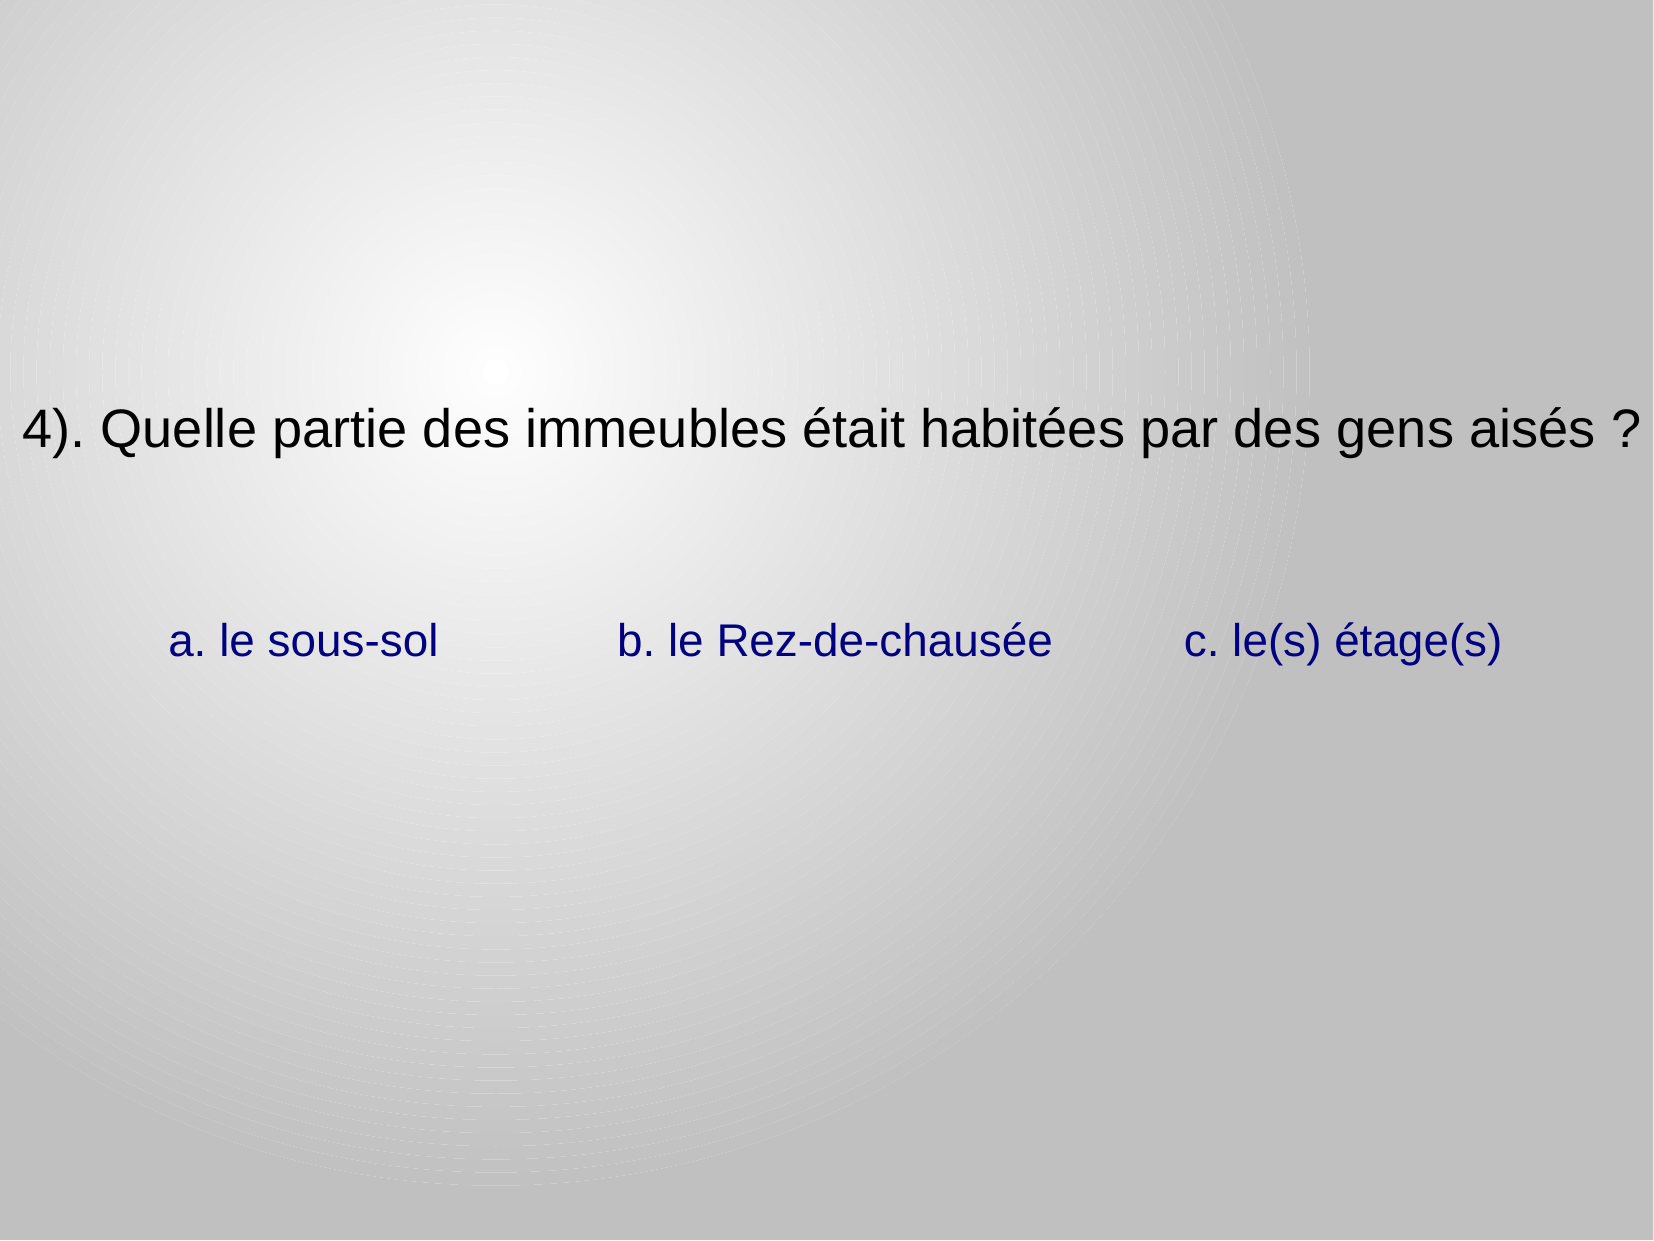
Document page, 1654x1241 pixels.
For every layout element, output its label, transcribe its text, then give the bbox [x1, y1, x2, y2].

text_box a. le sous-sol [153, 607, 602, 674]
text_box b. le Rez-de-chausée [602, 607, 1134, 674]
text_box 4). Quelle partie des immeubles était habitées par des gens aisés ? [0, 0, 1654, 468]
text_box c. le(s) étage(s) [1169, 607, 1583, 674]
